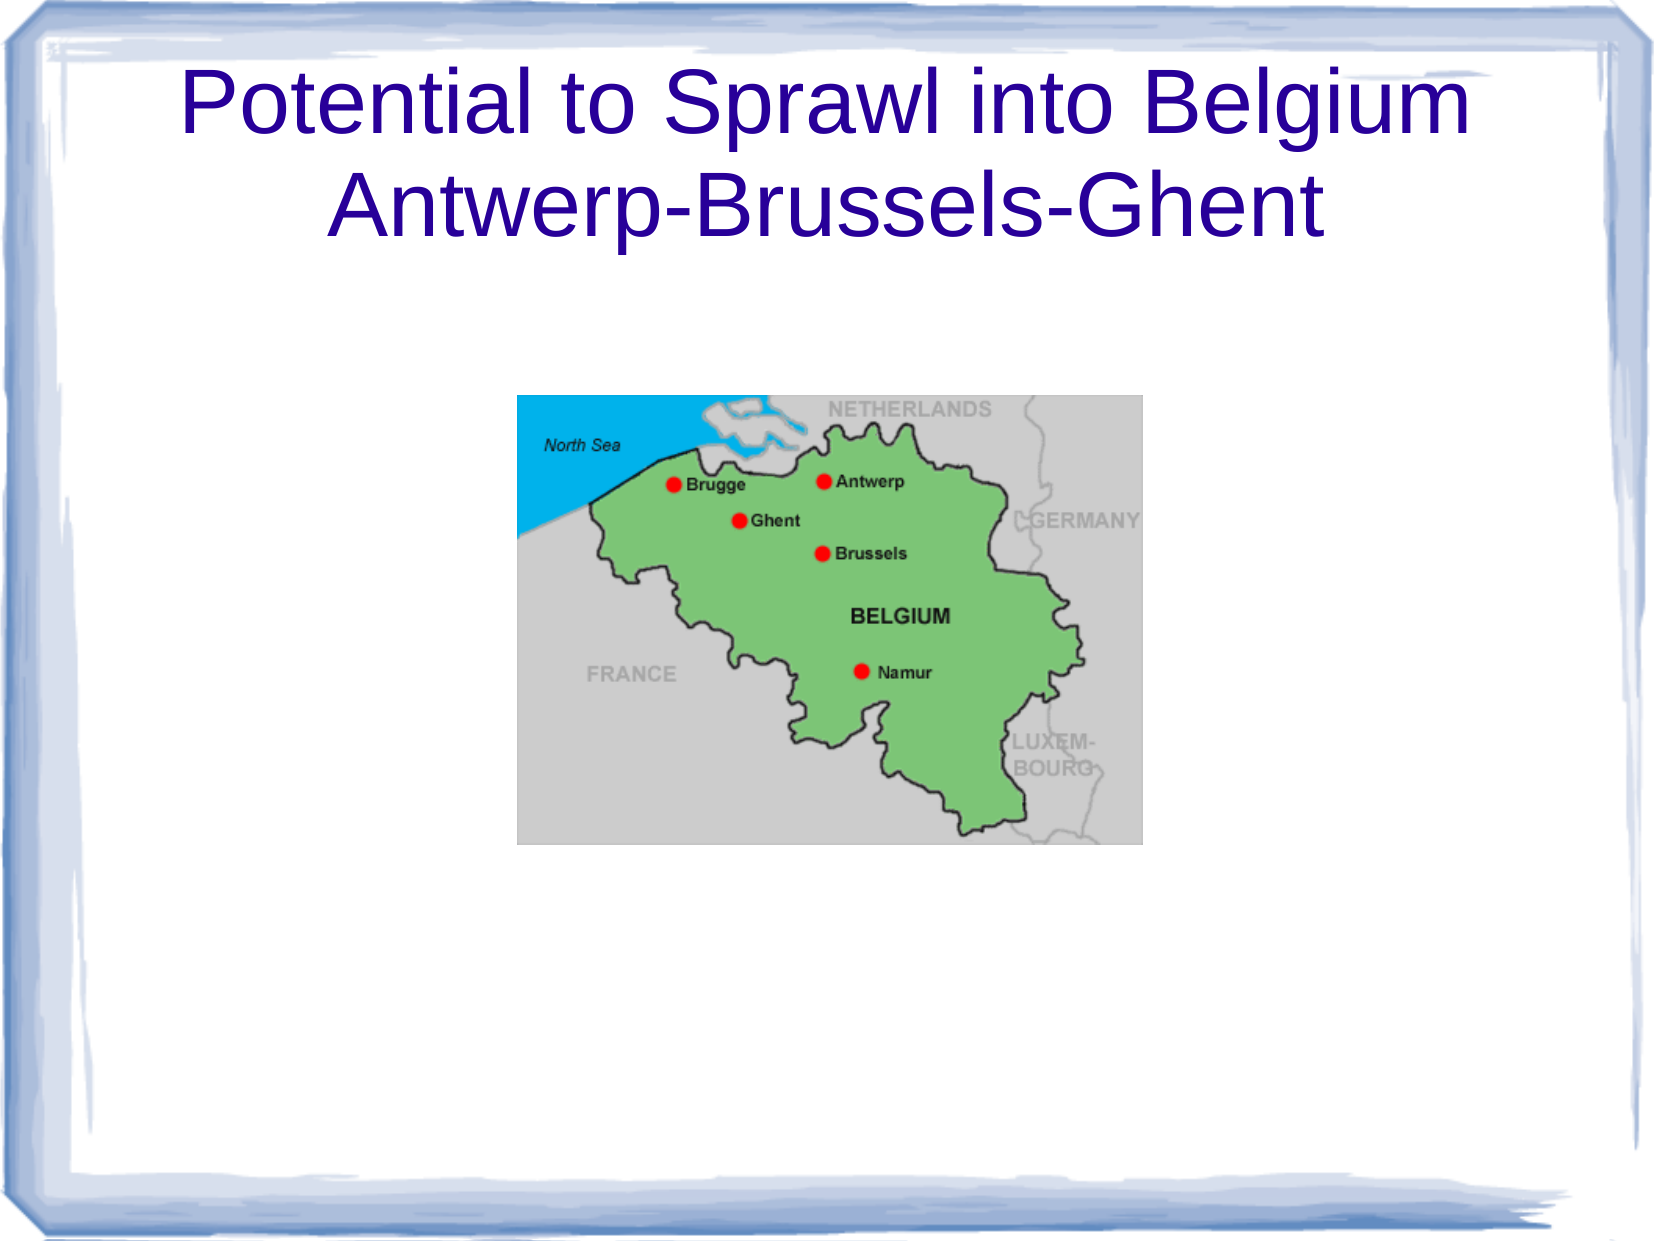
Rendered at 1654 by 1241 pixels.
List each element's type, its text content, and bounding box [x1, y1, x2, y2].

picture [0, 0, 1654, 1241]
title Potential to Sprawl into Belgium Antwerp-Brussels-Ghent [82, 50, 1571, 256]
